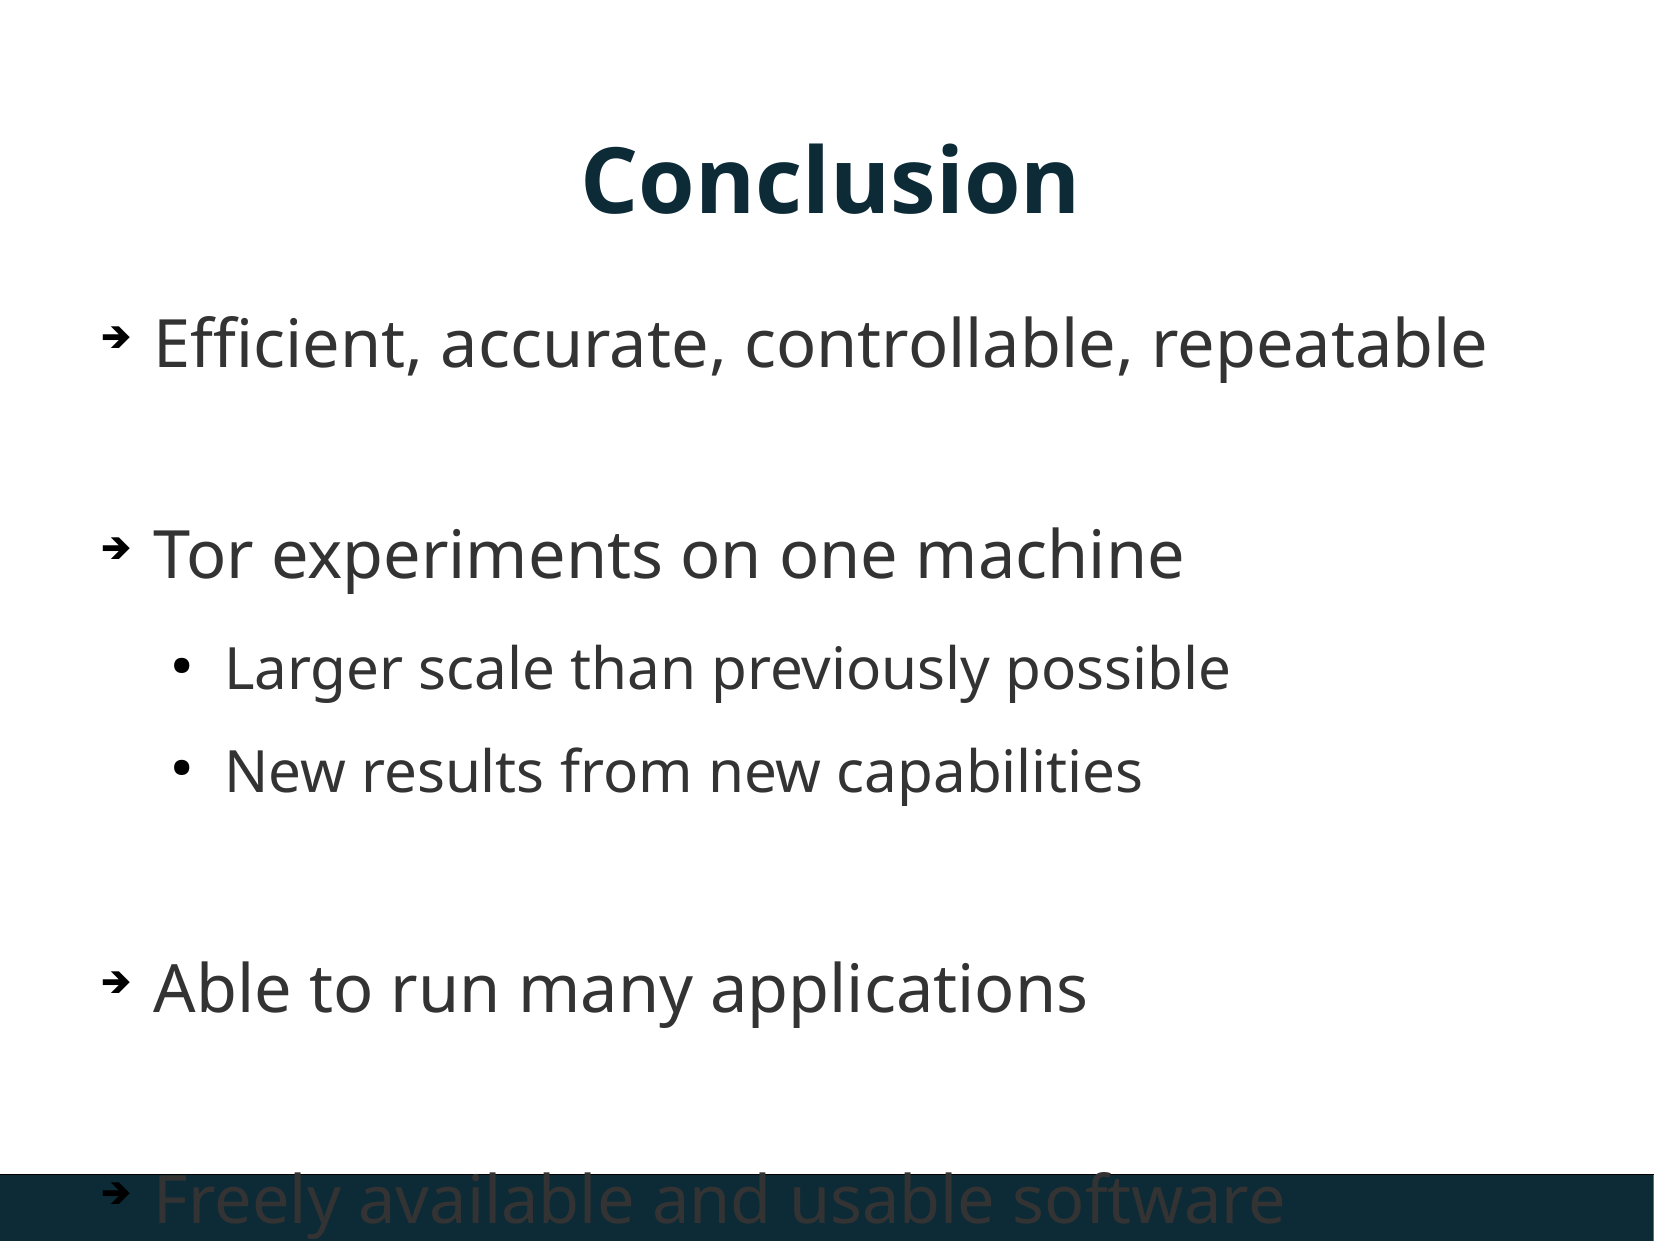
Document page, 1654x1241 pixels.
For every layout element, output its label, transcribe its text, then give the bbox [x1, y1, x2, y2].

list Efficient, accurate, controllable, repeatable Tor experiments on one machine Larger scale than previously possible New results from new capabilities Able to run many applications Freely available and usable software [82, 296, 1571, 1121]
title Conclusion [86, 74, 1575, 282]
